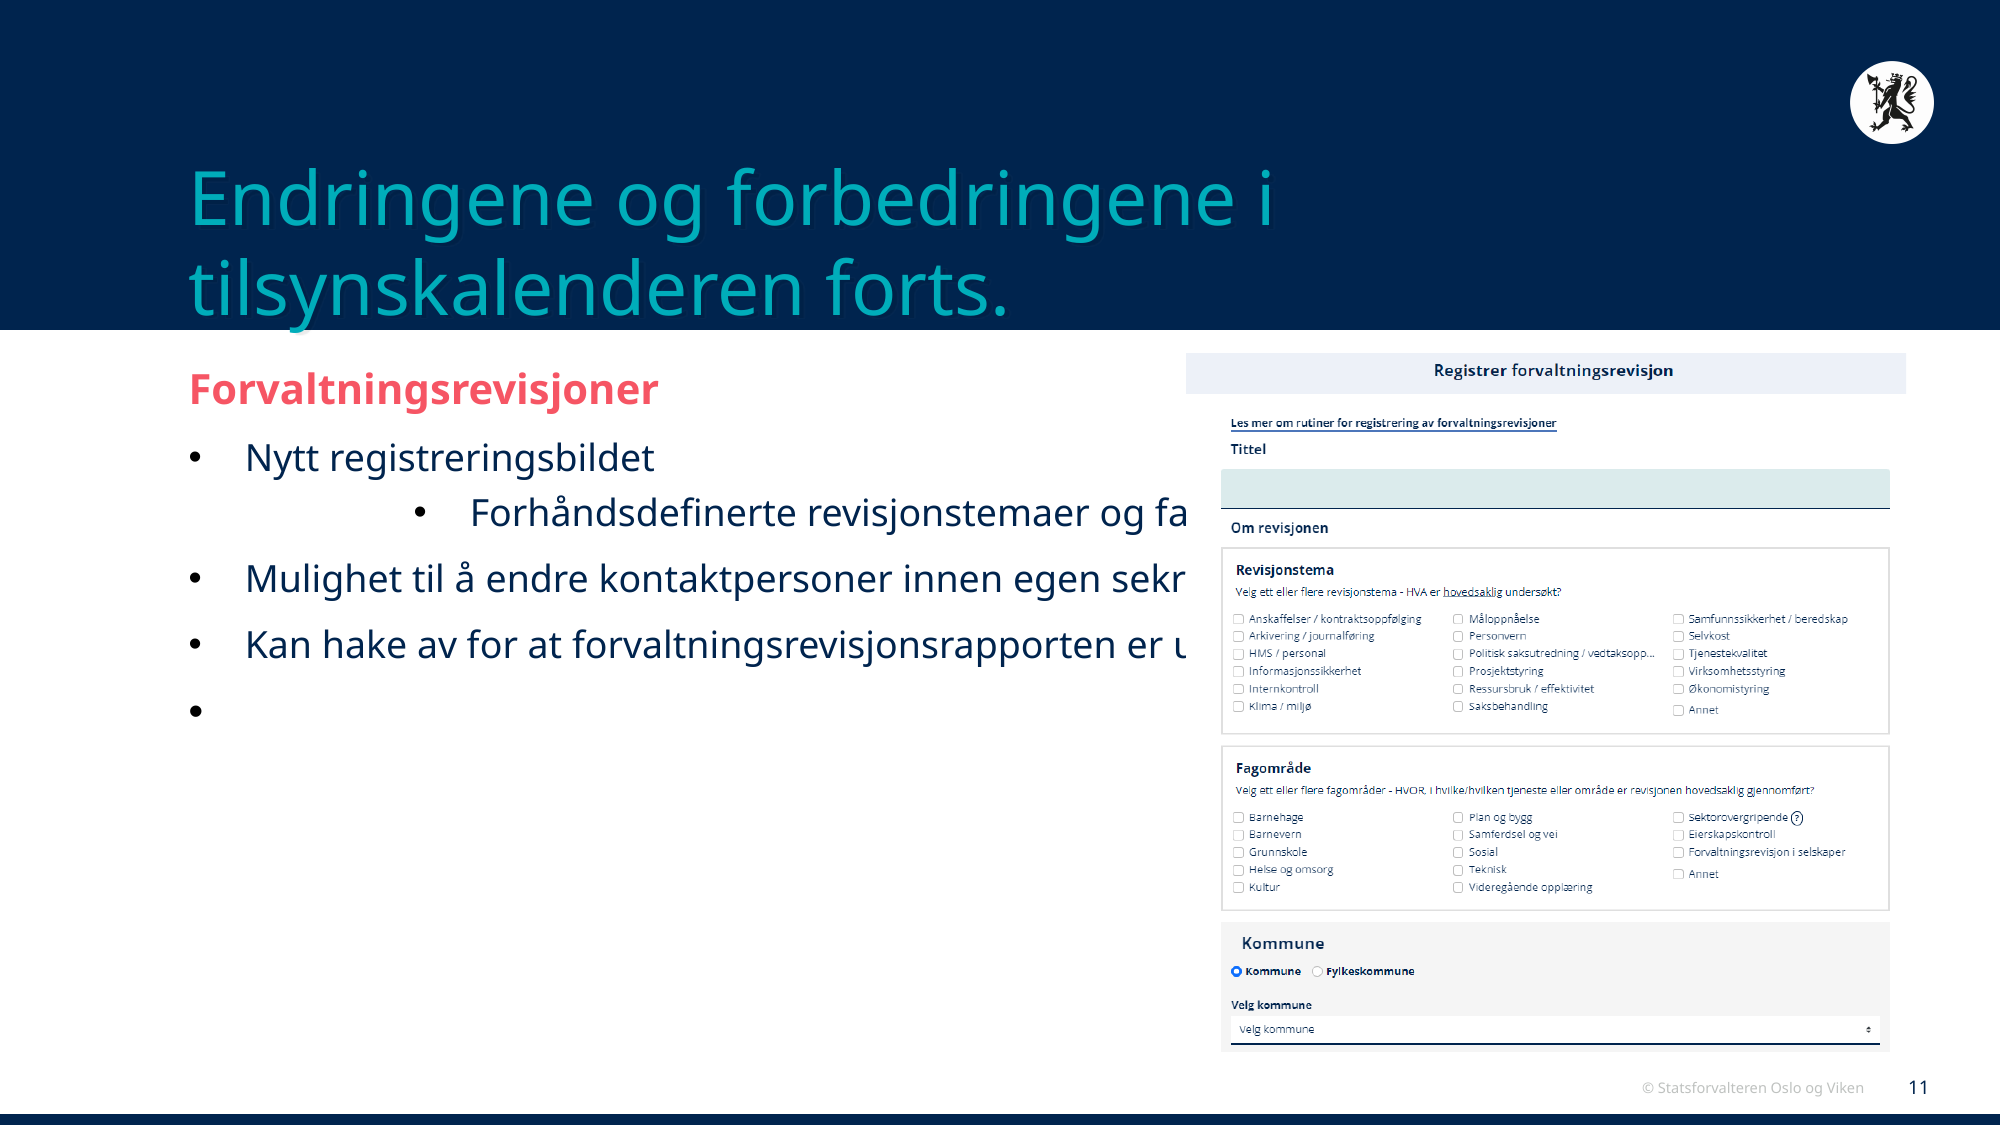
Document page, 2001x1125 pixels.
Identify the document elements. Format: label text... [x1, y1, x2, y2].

title Endringene og forbedringene i tilsynskalenderen forts. [173, 143, 1827, 320]
picture [1186, 353, 1907, 1052]
list Forvaltningsrevisjoner Nytt registreringsbildet Forhåndsdefinerte revisjonstemaer og fagområder Mulighet til å endre kontaktpersoner innen egen sekretariat Kan hake av for at forvaltningsrevisjonsrapporten er unntatt offentlighet [173, 355, 1186, 1036]
